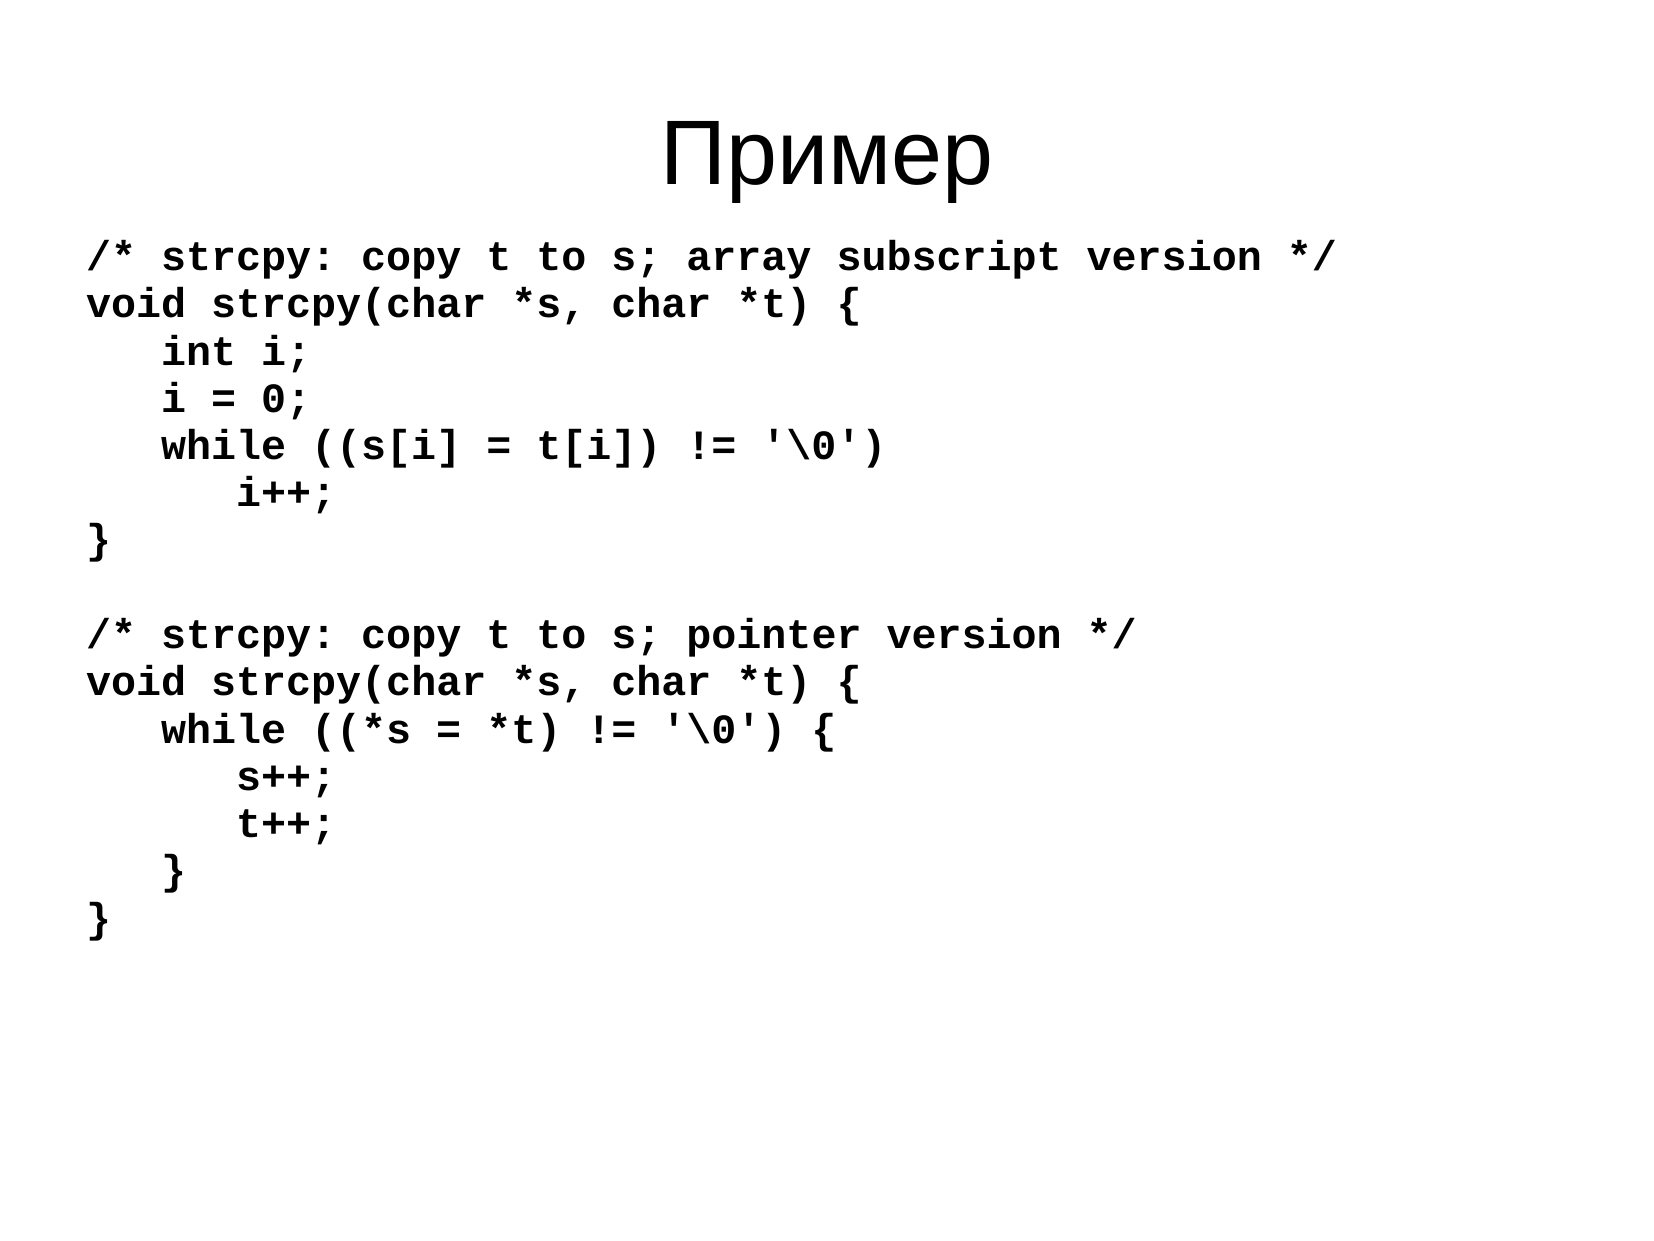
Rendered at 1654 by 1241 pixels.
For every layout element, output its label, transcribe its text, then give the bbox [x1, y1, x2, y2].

title Пример [82, 49, 1571, 228]
text_box /* strcpy: copy t to s; array subscript version */ void strcpy(char *s, char *t) { int i; i = 0; while ((s[i] = t[i]) != '\0') i++; } /* strcpy: copy t to s; pointer version */ void strcpy(char *s, char *t) { while ((*s = *t) != '\0') { s++; t++; } } [71, 228, 1637, 960]
